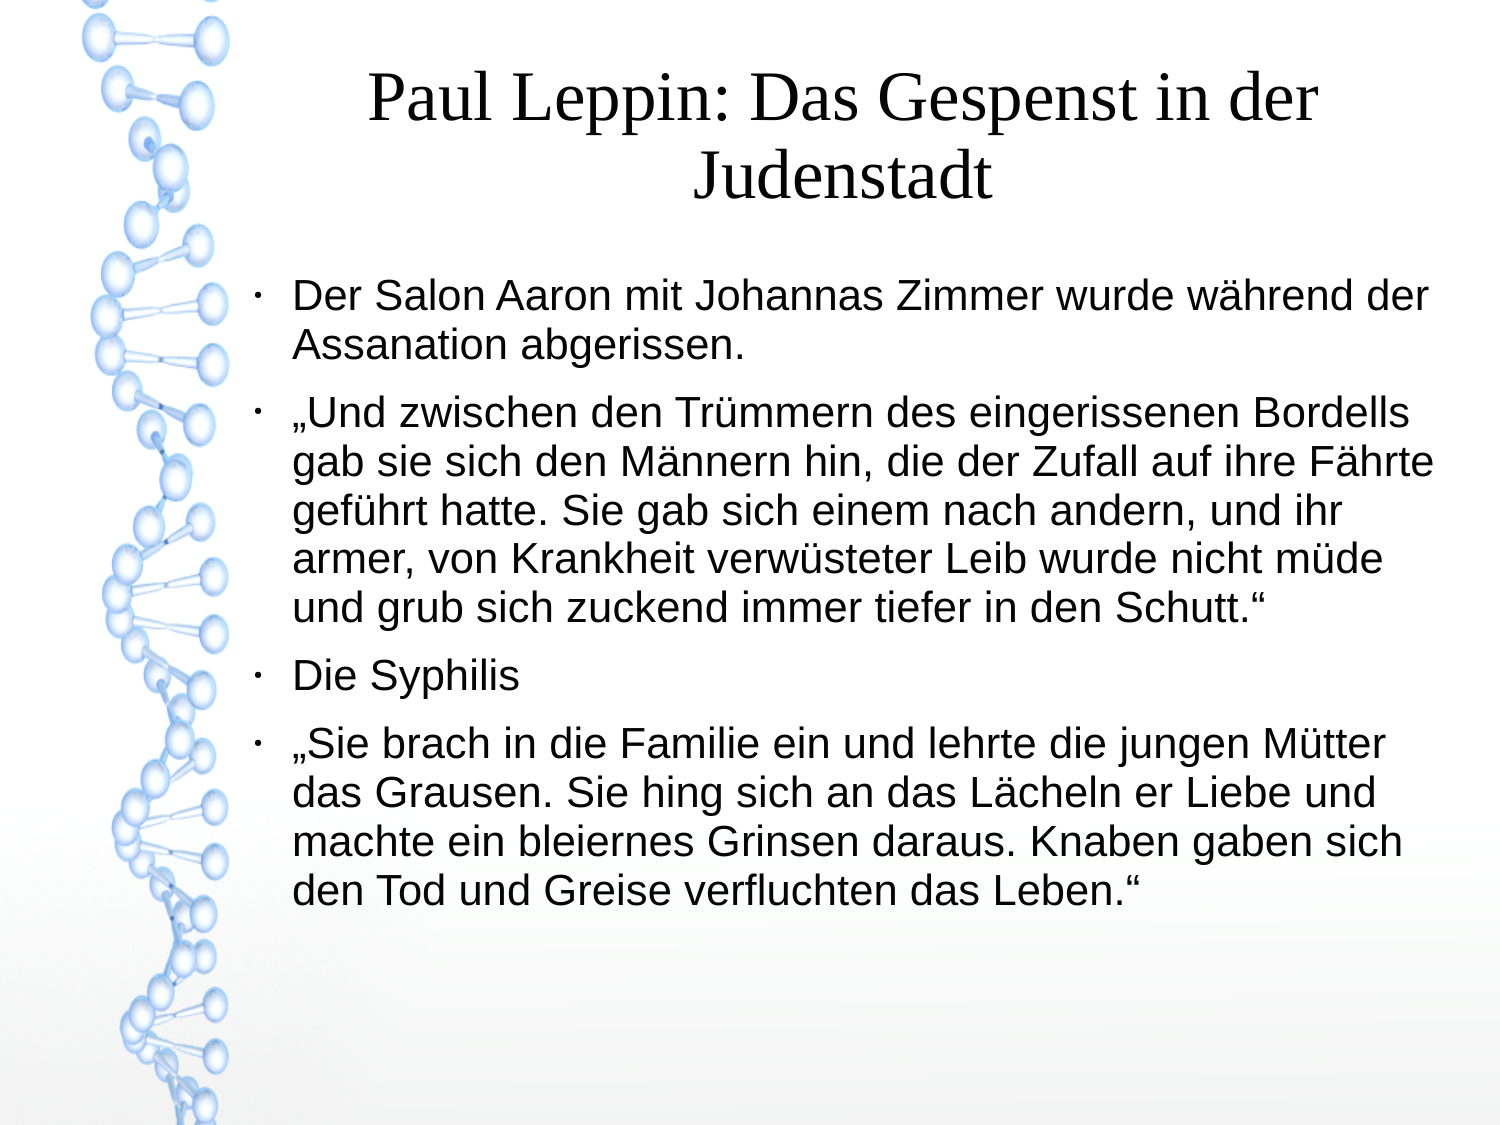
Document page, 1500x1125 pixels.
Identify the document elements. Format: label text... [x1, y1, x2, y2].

list Der Salon Aaron mit Johannas Zimmer wurde während der Assanation abgerissen. „Und zwischen den Trümmern des eingerissenen Bordells gab sie sich den Männern hin, die der Zufall auf ihre Fährte geführt hatte. Sie gab sich einem nach andern, und ihr armer, von Krankheit verwüsteter Leib wurde nicht müde und grub sich zuckend immer tiefer in den Schutt.“ Die Syphilis „Sie brach in die Familie ein und lehrte die jungen Mütter das Grausen. Sie hing sich an das Lächeln er Liebe und machte ein bleiernes Grinsen daraus. Knaben gaben sich den Tod und Greise verfluchten das Leben.“ [241, 271, 1447, 924]
picture [0, 0, 1500, 1125]
title Paul Leppin: Das Gespenst in der Judenstadt [241, 42, 1447, 229]
